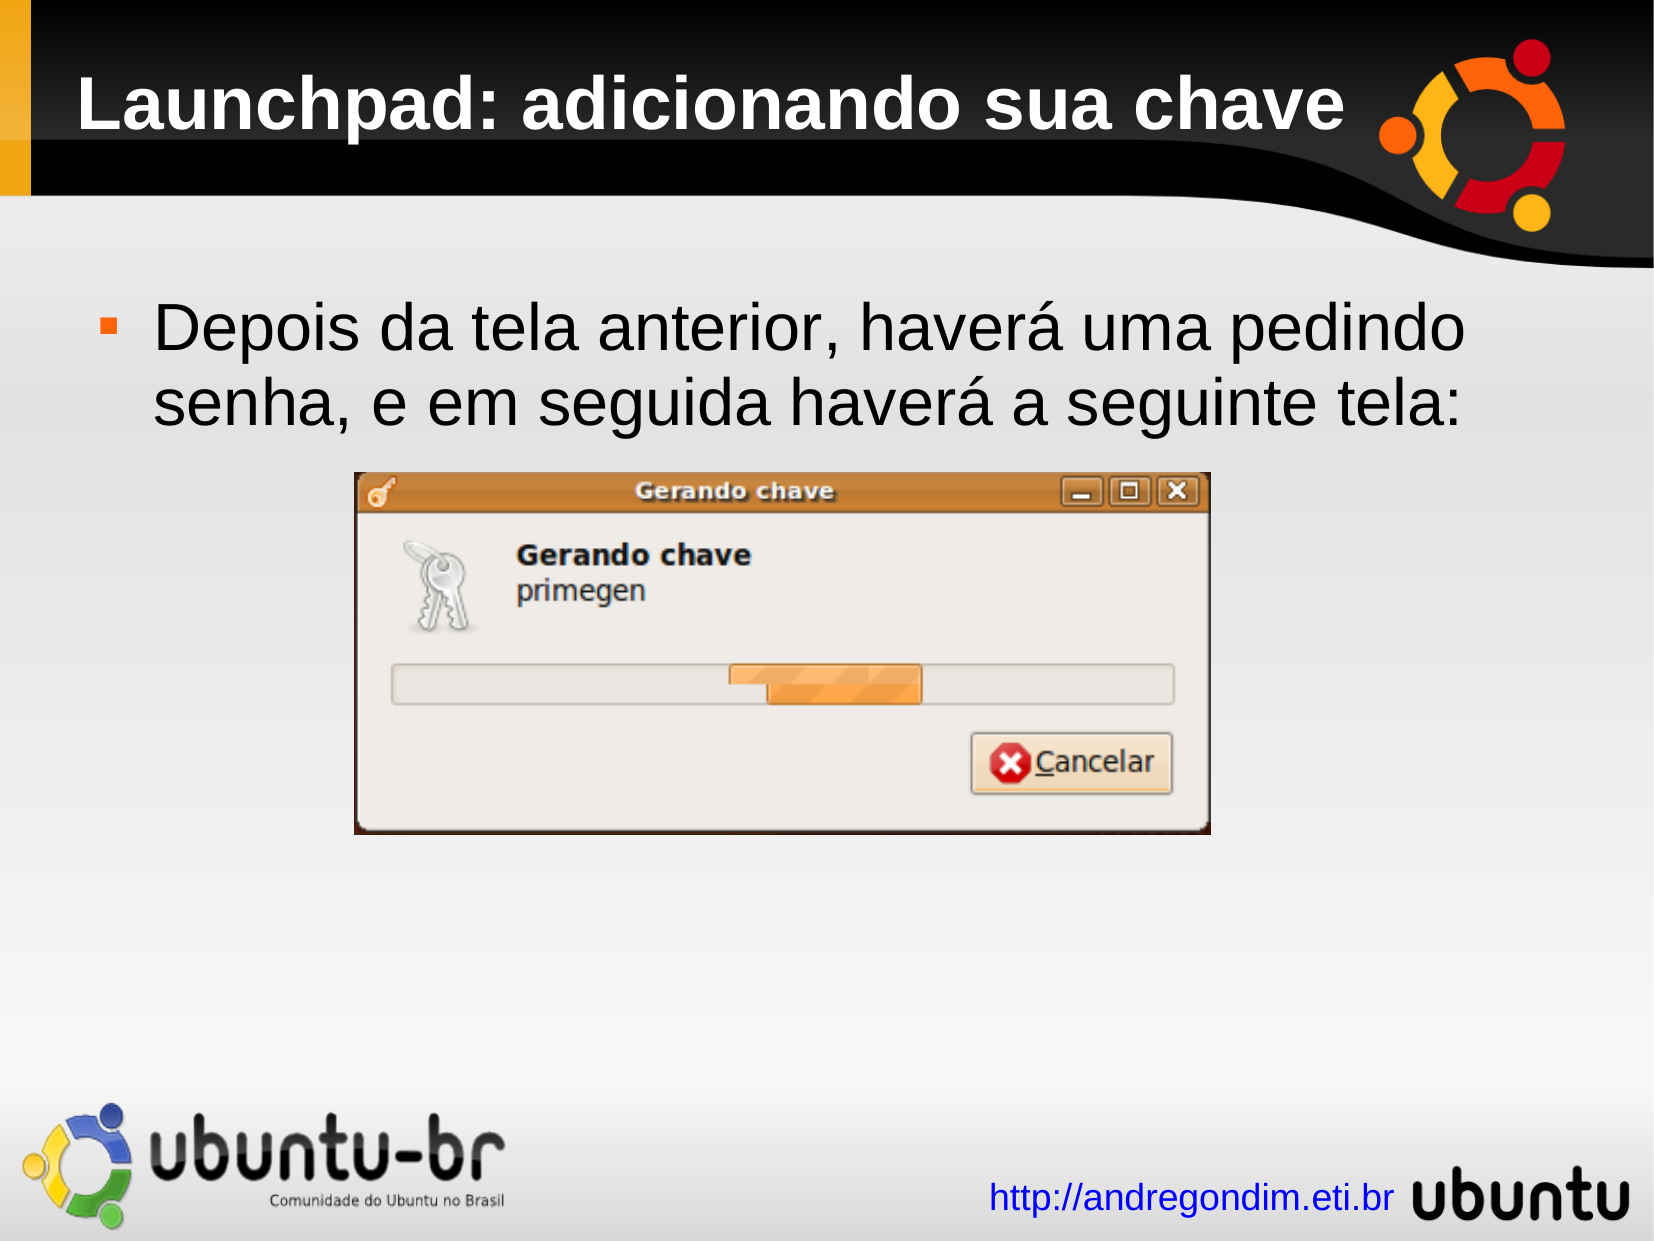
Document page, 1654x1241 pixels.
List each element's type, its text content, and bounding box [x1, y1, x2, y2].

picture [0, 0, 1654, 1241]
list Depois da tela anterior, haverá uma pedindo senha, e em seguida haverá a seguinte tela: [82, 290, 1571, 473]
title Launchpad: adicionando sua chave [76, 7, 1565, 200]
